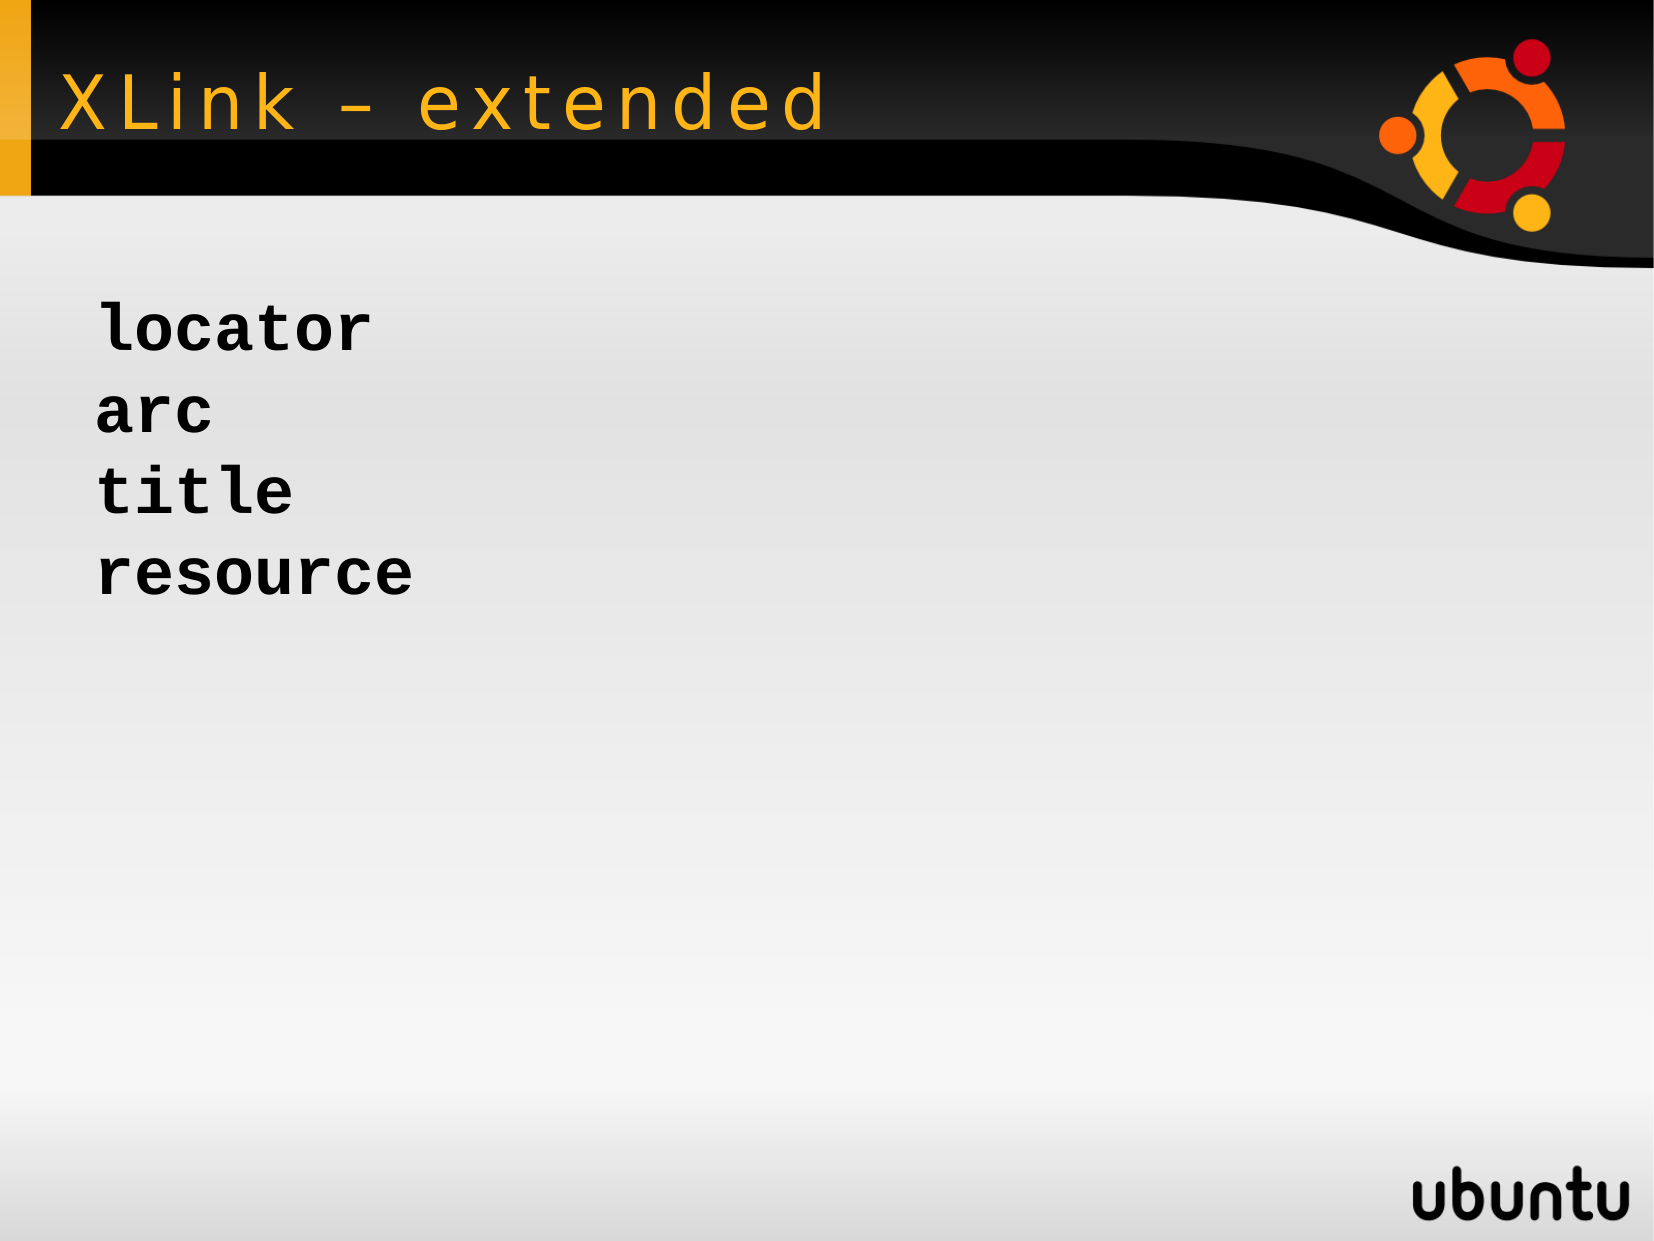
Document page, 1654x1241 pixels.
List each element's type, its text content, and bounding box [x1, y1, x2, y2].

picture [0, 0, 1654, 1241]
list locator arc title resource [76, 295, 1565, 1114]
title XLink – extended [59, 29, 1270, 178]
